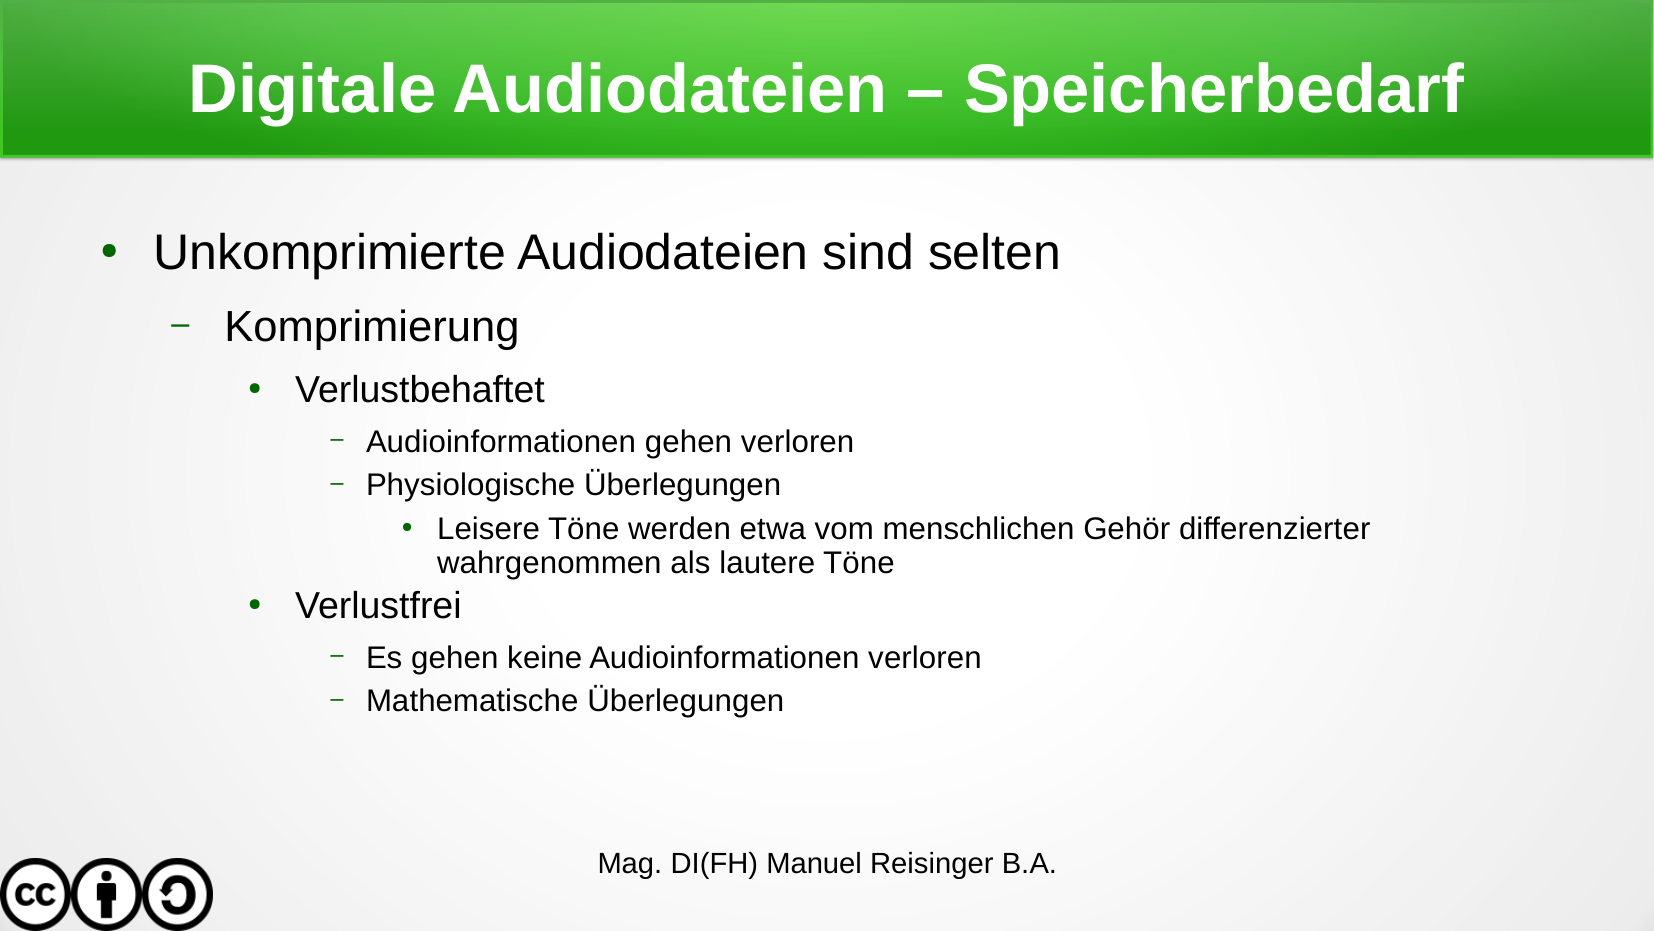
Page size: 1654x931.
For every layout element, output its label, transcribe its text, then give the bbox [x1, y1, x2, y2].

title Digitale Audiodateien – Speicherbedarf [82, 35, 1571, 142]
list Unkomprimierte Audiodateien sind selten Komprimierung Verlustbehaftet Audioinformationen gehen verloren Physiologische Überlegungen Leisere Töne werden etwa vom menschlichen Gehör differenzierter wahrgenommen als lautere Töne Verlustfrei Es gehen keine Audioinformationen verloren Mathematische Überlegungen [82, 224, 1571, 764]
picture [0, 858, 213, 931]
